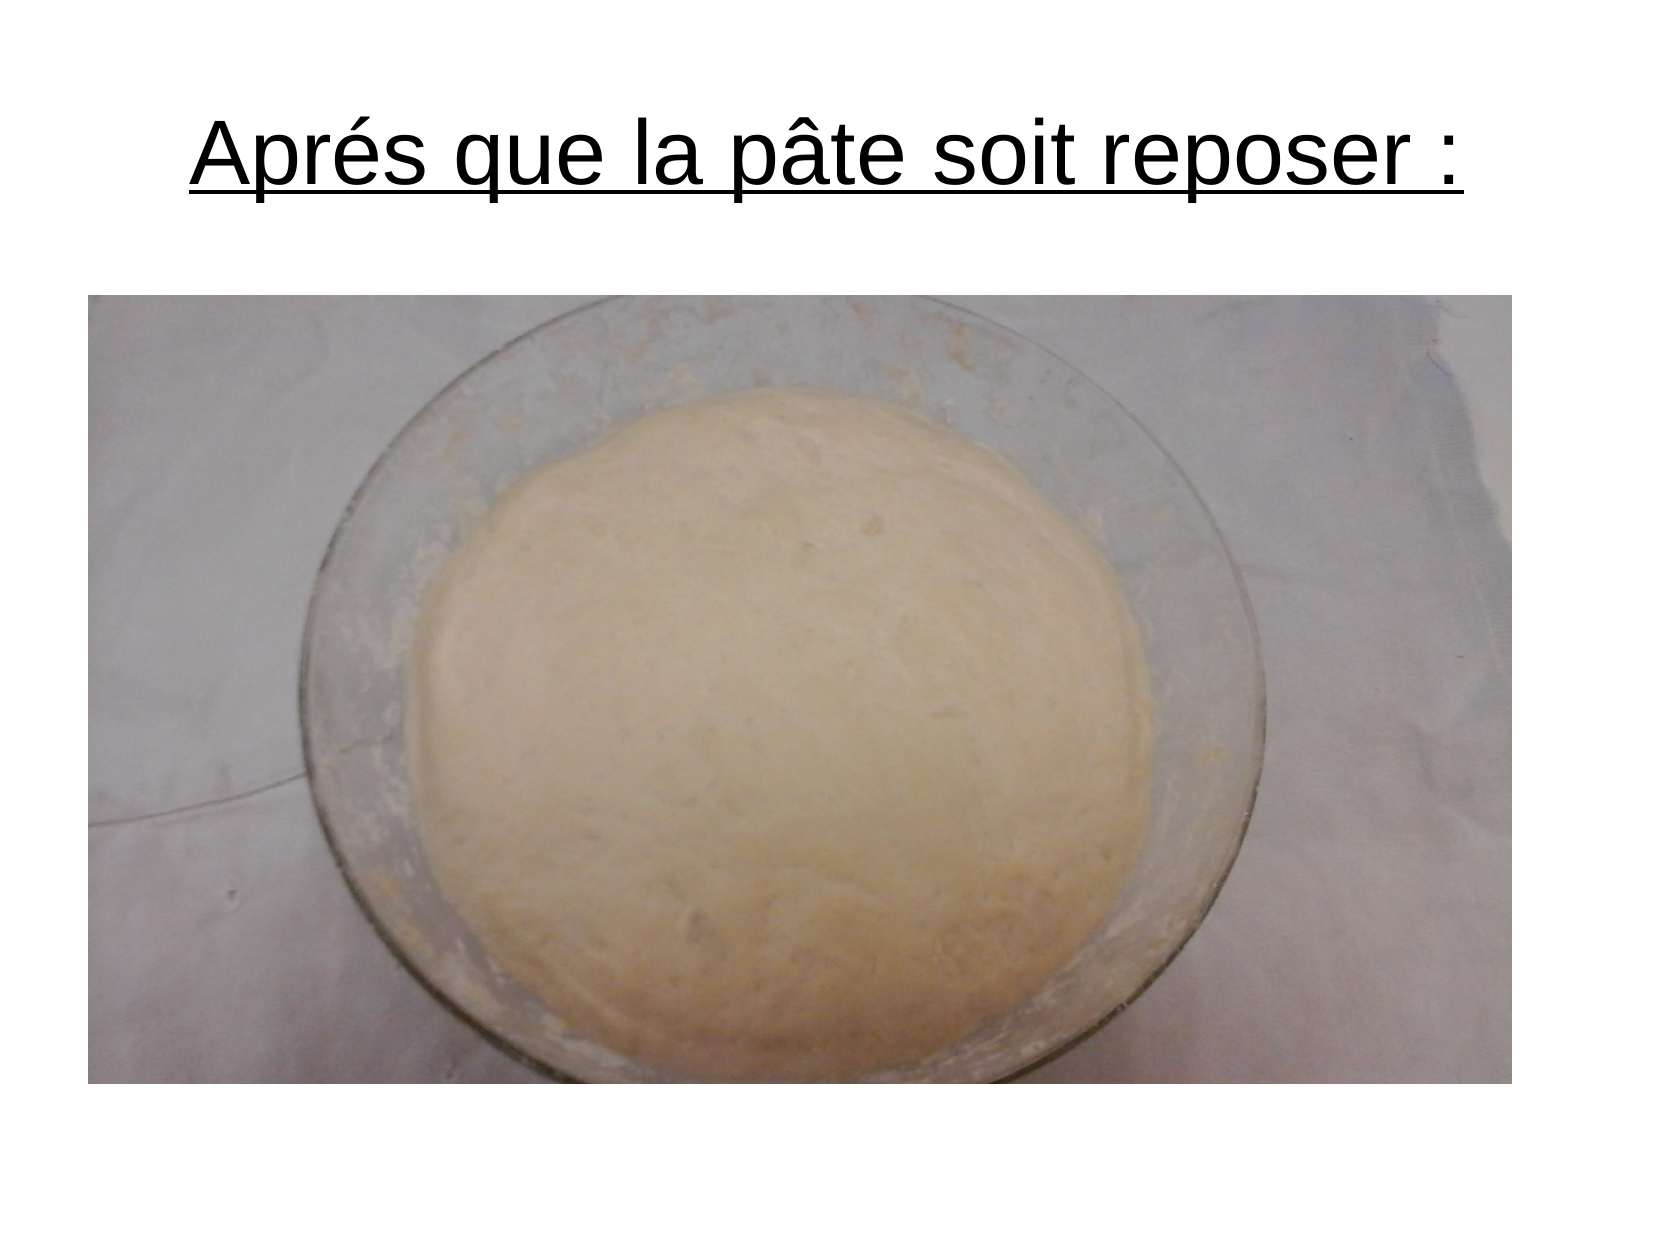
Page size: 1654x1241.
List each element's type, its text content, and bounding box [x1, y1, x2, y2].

title Aprés que la pâte soit reposer : [82, 49, 1571, 257]
picture [88, 295, 1512, 1084]
